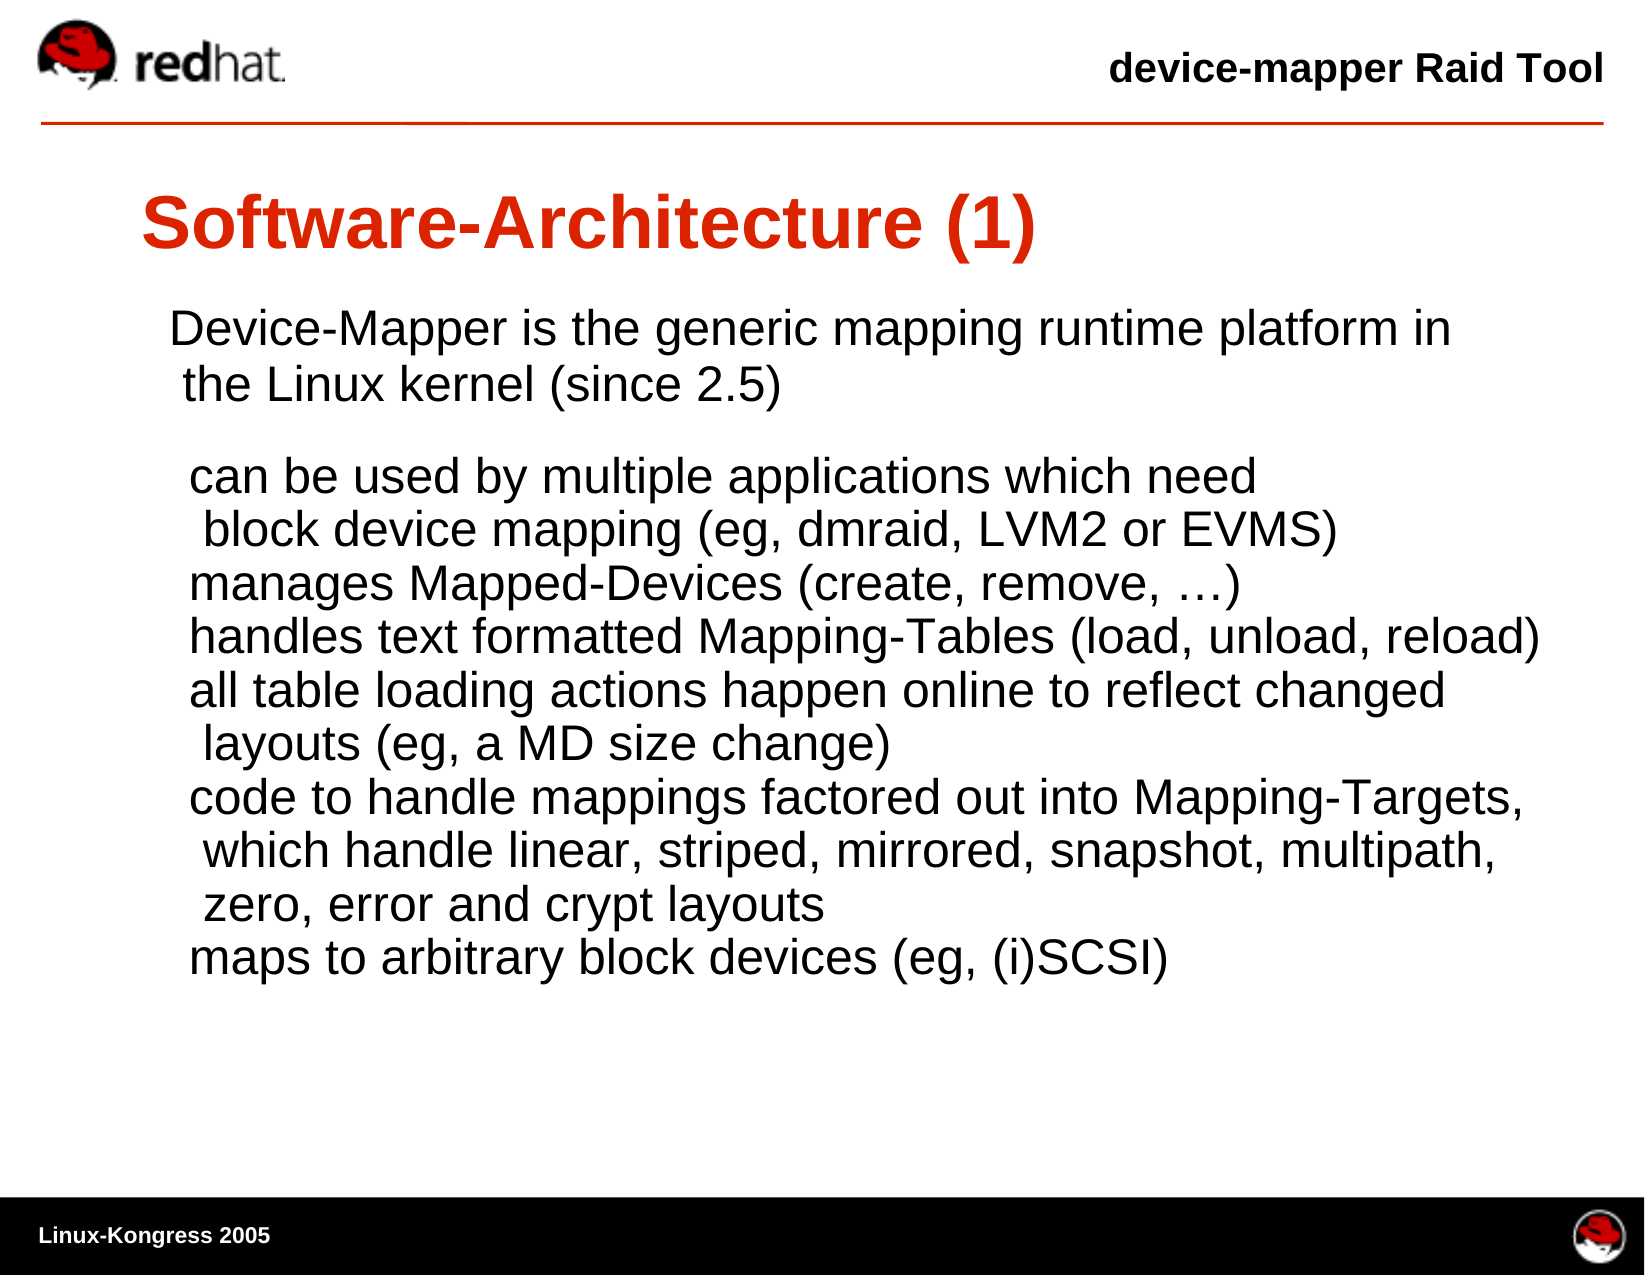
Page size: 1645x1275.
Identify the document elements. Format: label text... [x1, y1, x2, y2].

text_box device-mapper Raid Tool [959, 44, 1605, 97]
text_box Software-Architecture (1) [141, 180, 1271, 274]
picture [36, 17, 285, 102]
text_box [0, 1197, 1645, 1275]
text_box Linux-Kongress 2005 [38, 1222, 381, 1252]
picture [1568, 1206, 1631, 1270]
text_box can be used by multiple applications which need block device mapping (eg, dmraid, LVM2 or EVMS) manages Mapped-Devices (create, remove, …) handles text formatted Mapping-Tables (load, unload, reload) all table loading actions happen online to reflect changed layouts (eg, a MD size change) code to handle mappings factored out into Mapping-Targets, which handle linear, striped, mirrored, snapshot, multipath, zero, error and crypt layouts maps to arbitrary block devices (eg, (i)SCSI) [174, 450, 1555, 1110]
text_box Device-Mapper is the generic mapping runtime platform in the Linux kernel (since 2.5) [154, 299, 1488, 425]
